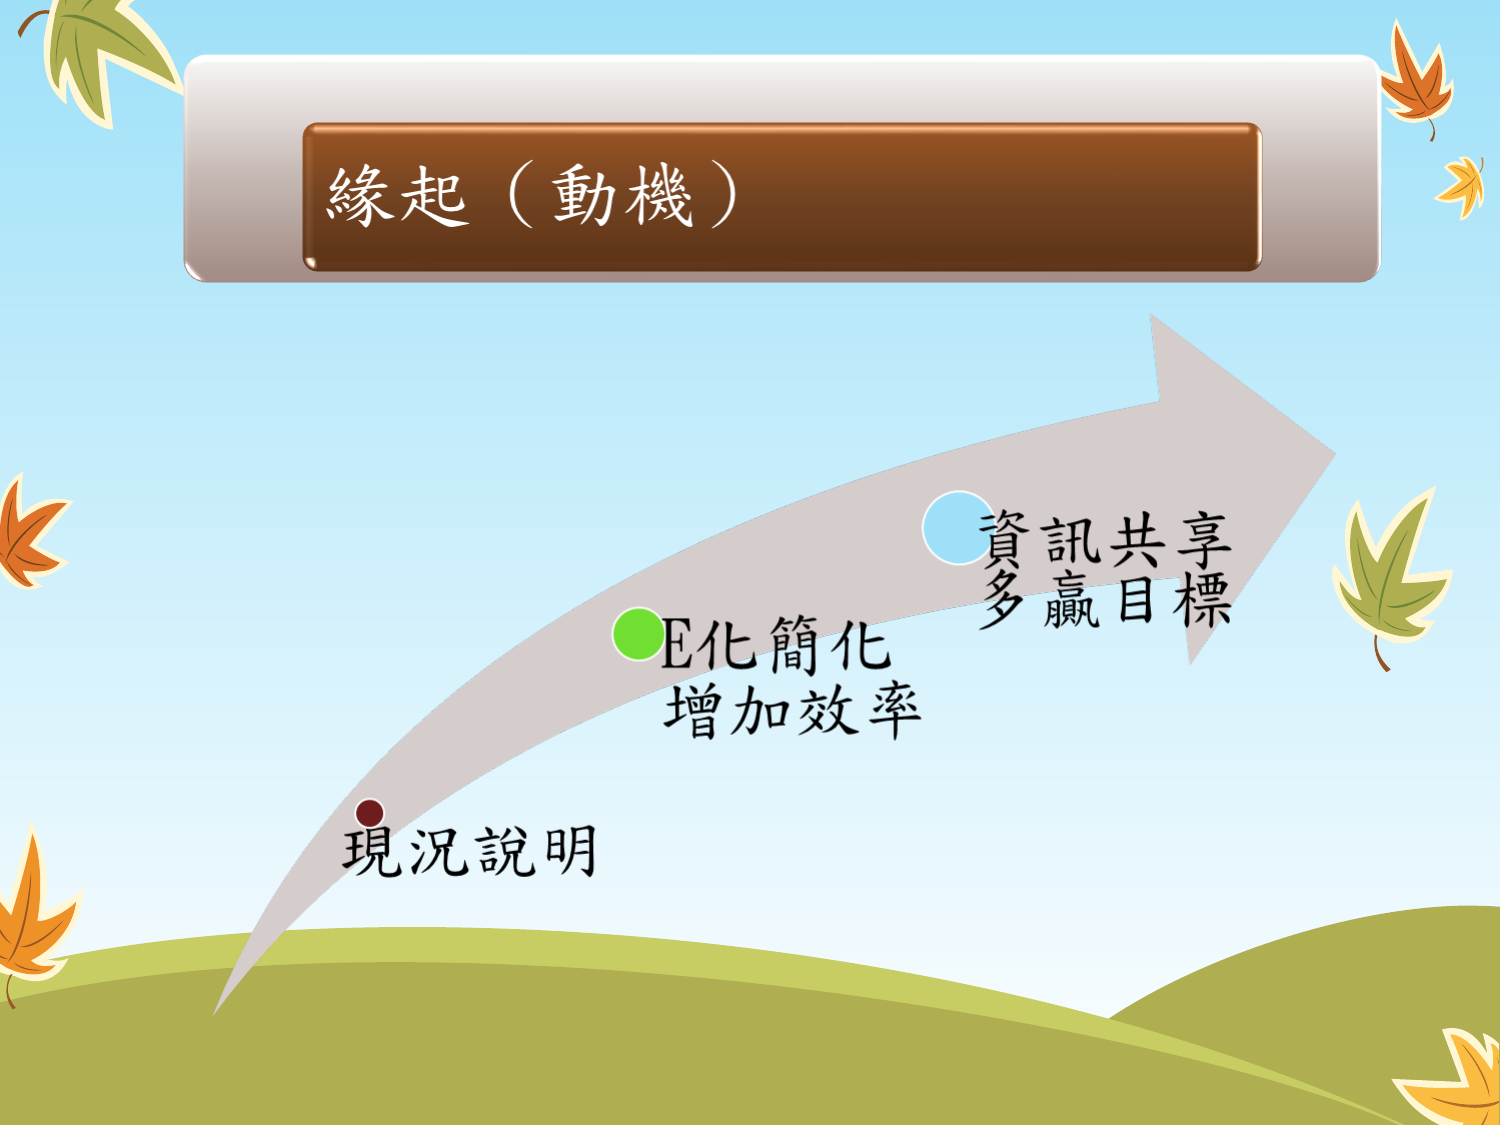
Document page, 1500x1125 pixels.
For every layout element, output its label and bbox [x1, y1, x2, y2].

picture [195, 313, 1353, 1017]
picture [181, 52, 1383, 291]
